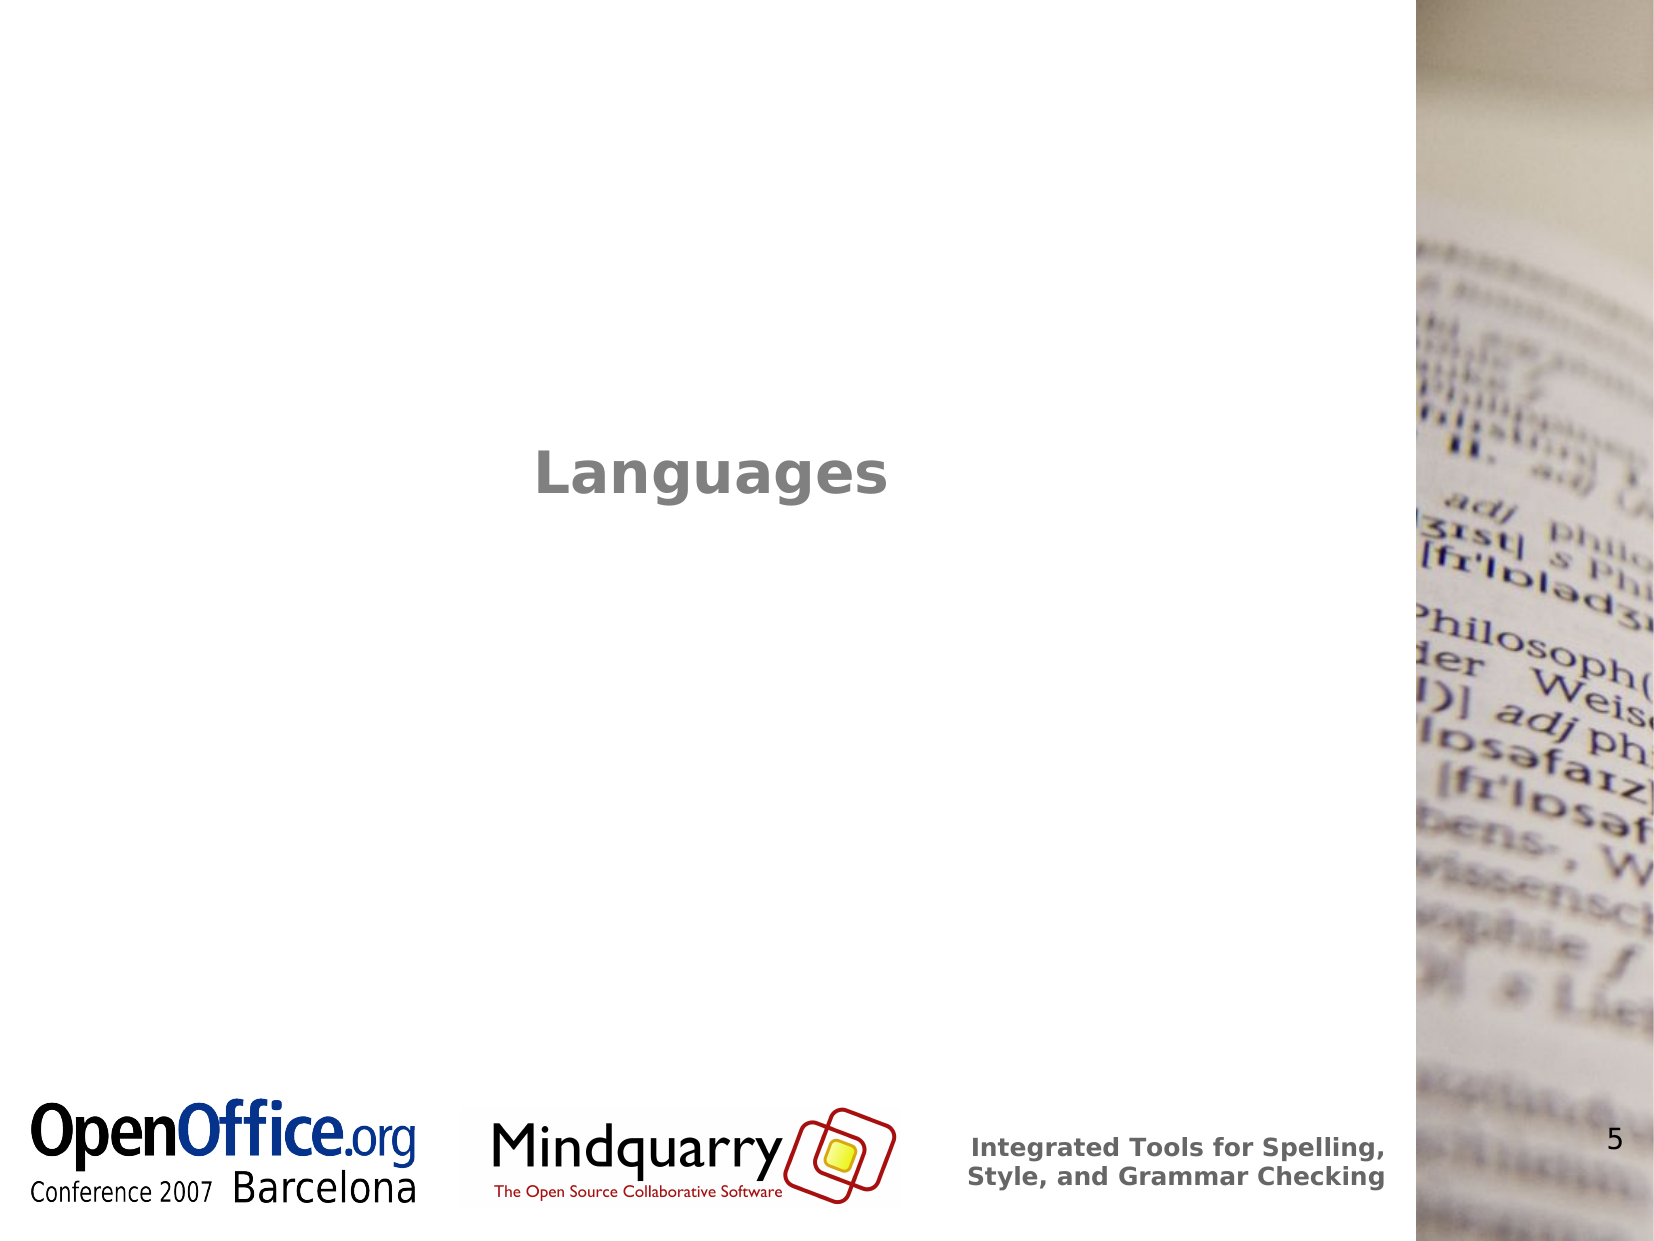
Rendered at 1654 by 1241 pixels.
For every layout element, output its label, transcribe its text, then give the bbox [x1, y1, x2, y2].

picture [31, 1098, 415, 1203]
picture [1416, 0, 1654, 1241]
picture [460, 1107, 901, 1208]
list Languages [59, 59, 1388, 931]
